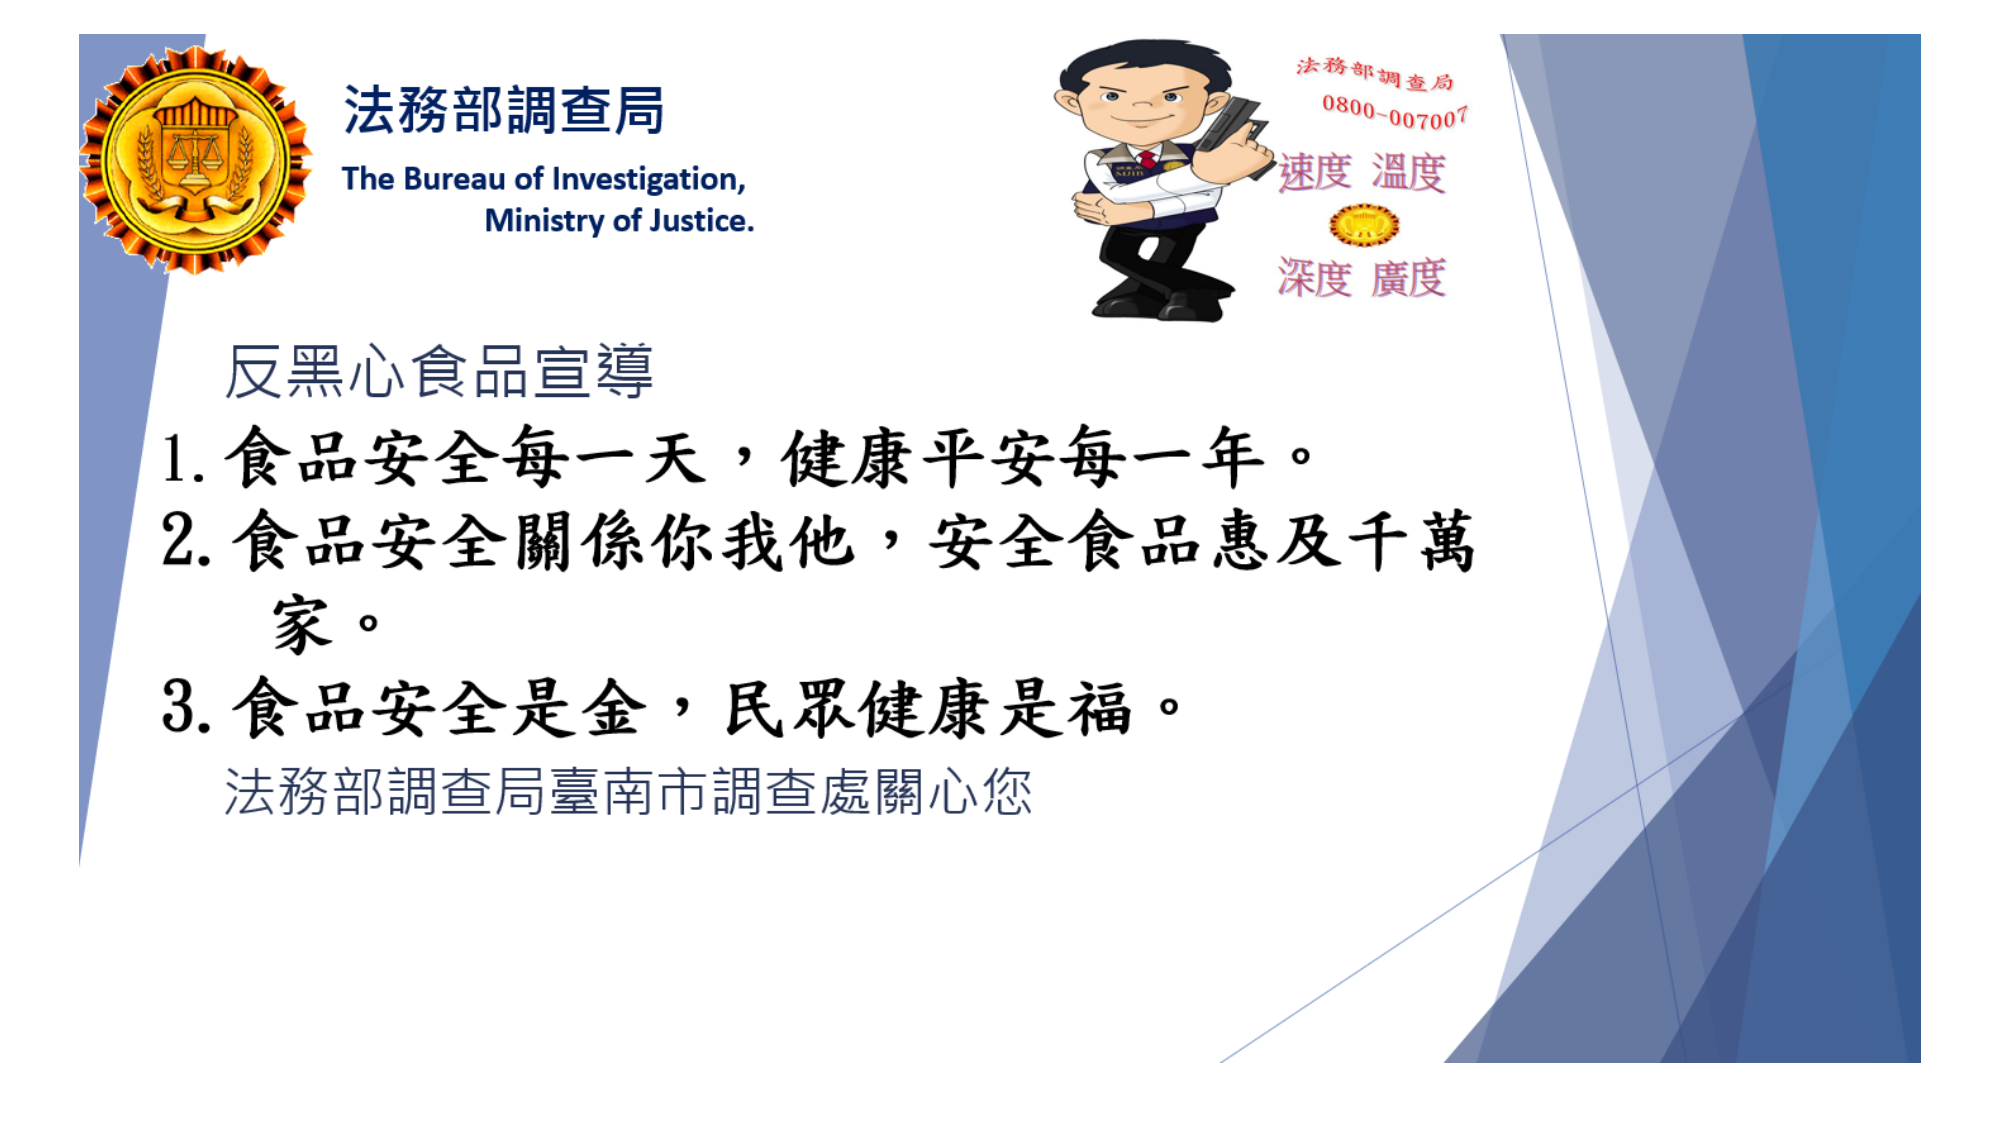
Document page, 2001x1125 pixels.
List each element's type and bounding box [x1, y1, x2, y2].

picture [79, 34, 1921, 1063]
